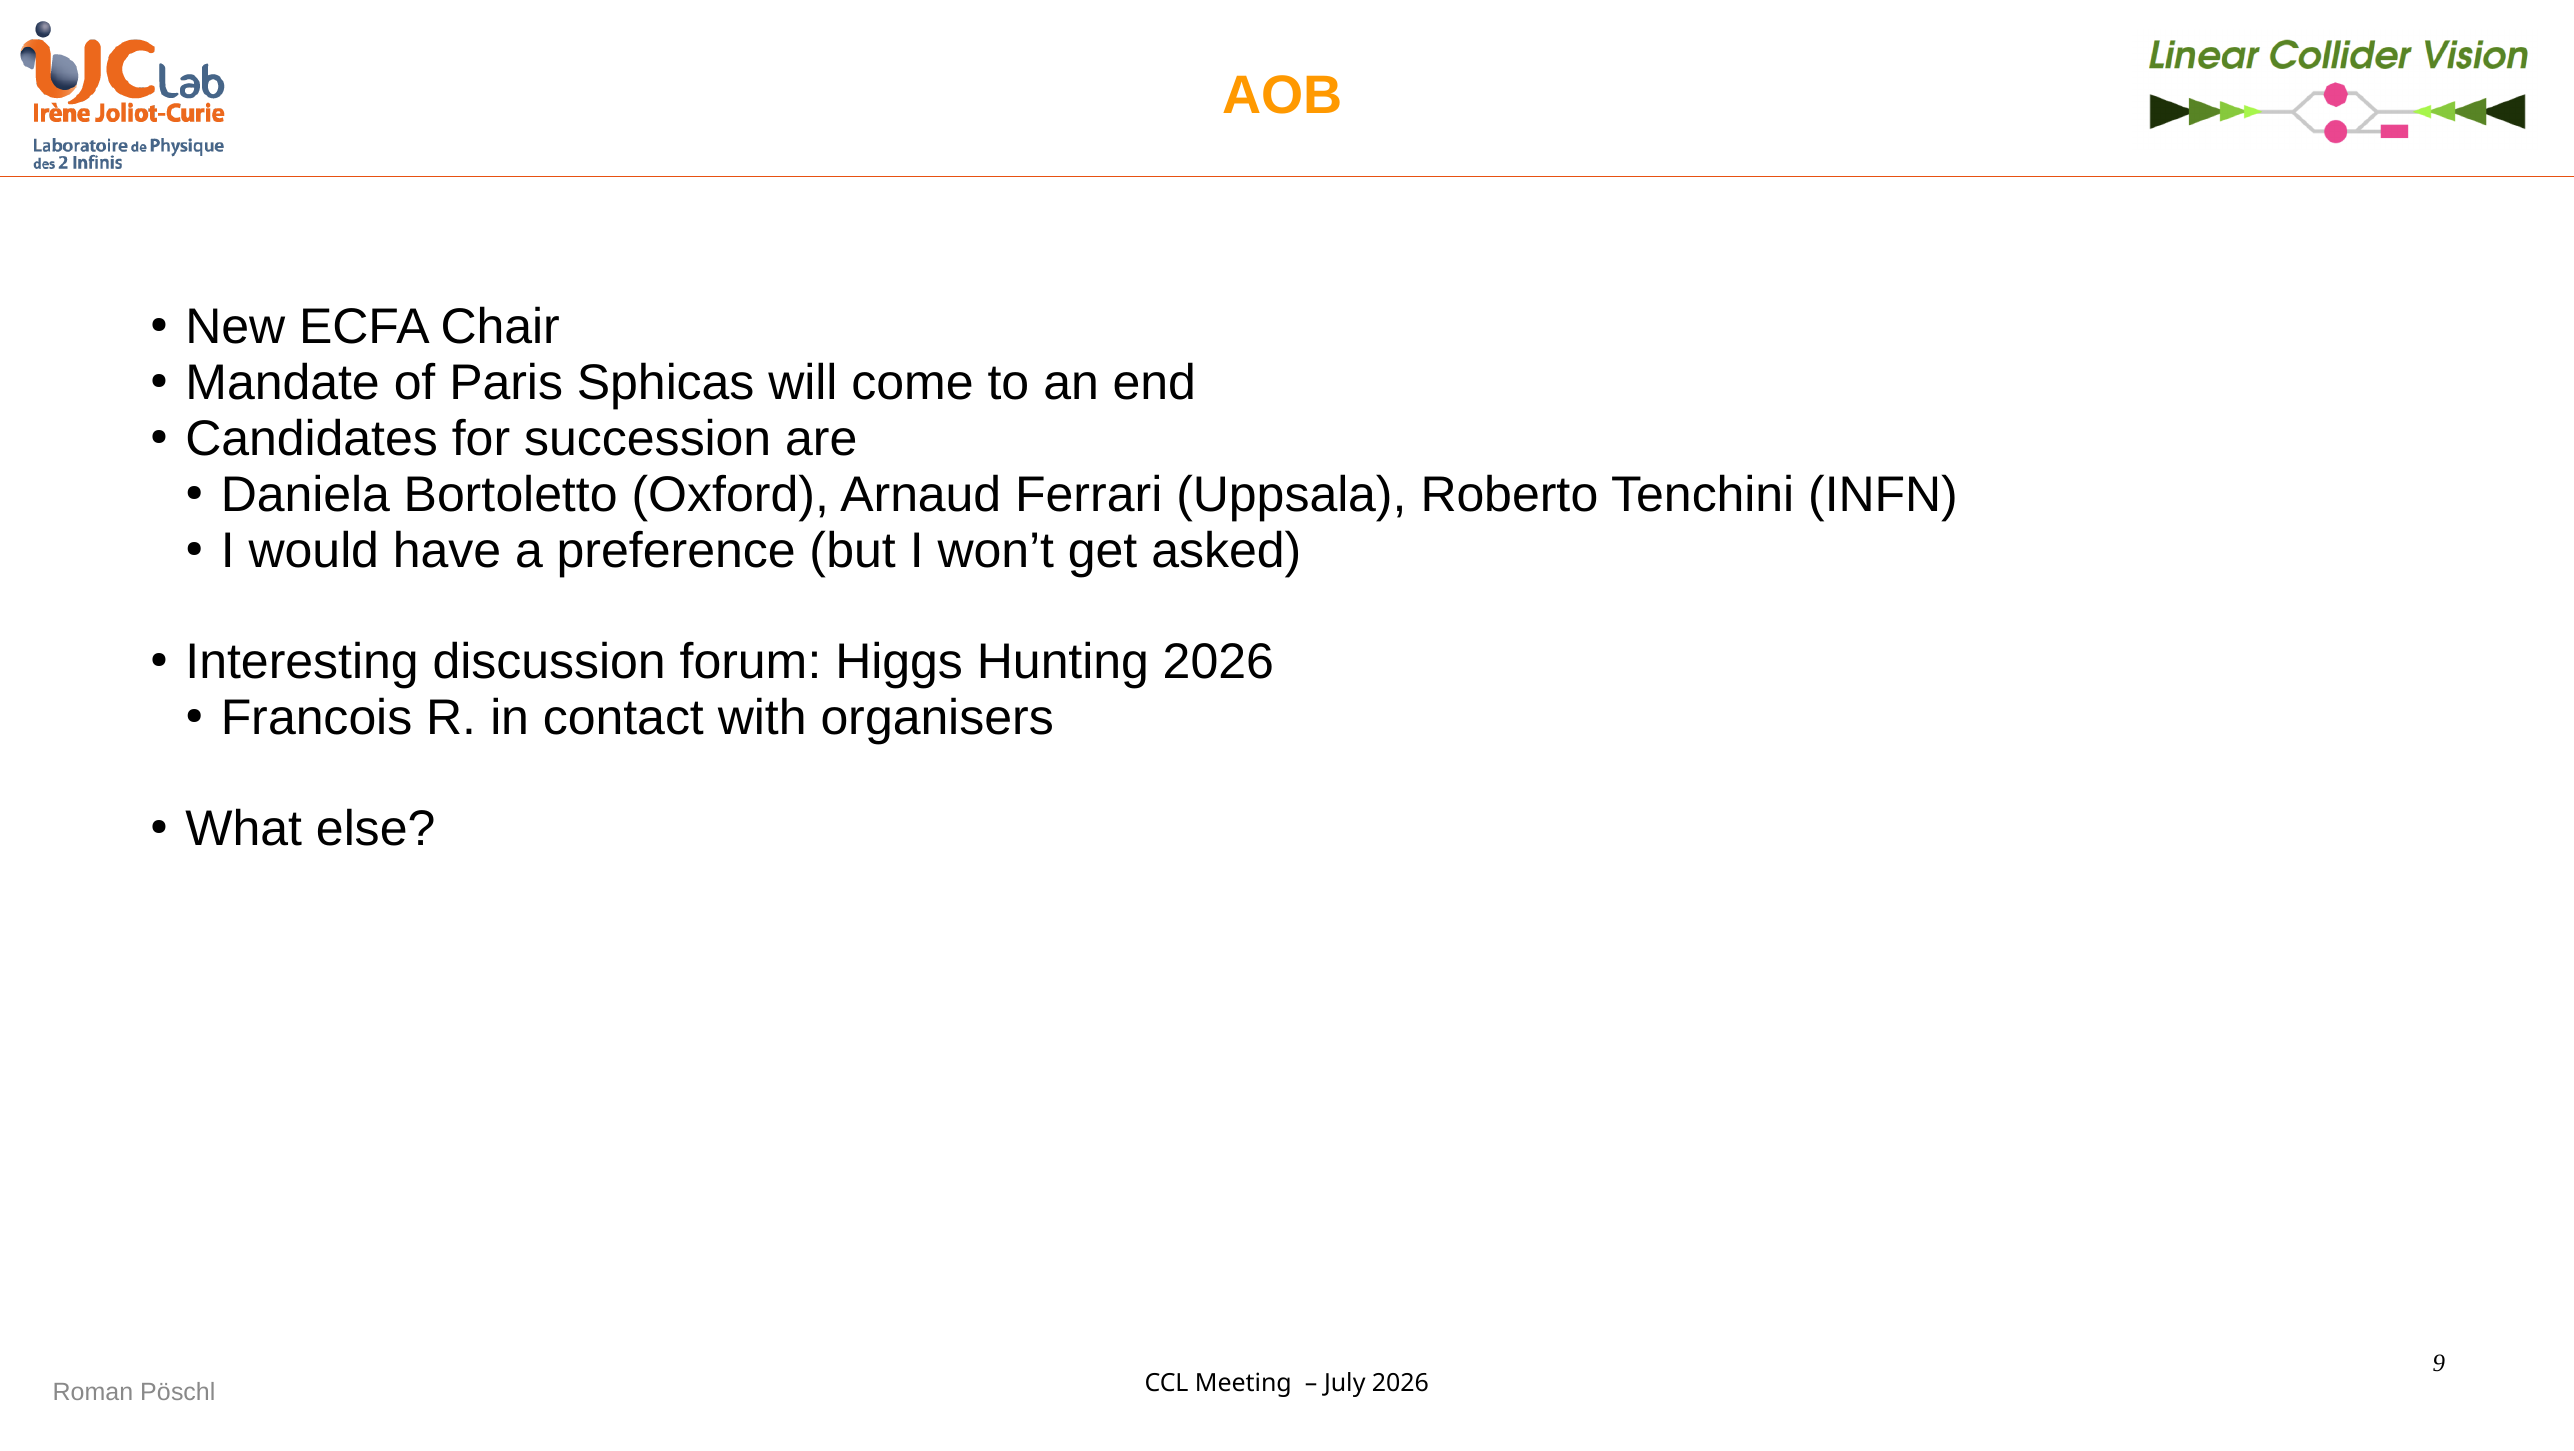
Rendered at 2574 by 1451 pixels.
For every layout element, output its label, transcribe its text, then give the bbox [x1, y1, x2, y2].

picture [2449, 29, 2538, 150]
title AOB [132, 29, 2449, 159]
picture [4, 5, 240, 184]
text_box New ECFA Chair Mandate of Paris Sphicas will come to an end Candidates for succession are Daniela Bortoletto (Oxford), Arnaud Ferrari (Uppsala), Roberto Tenchini (INFN) I would have a preference (but I won’t get asked) Interesting discussion forum: Higgs Hunting 2026 Francois R. in contact with organisers What else? [135, 291, 1975, 920]
